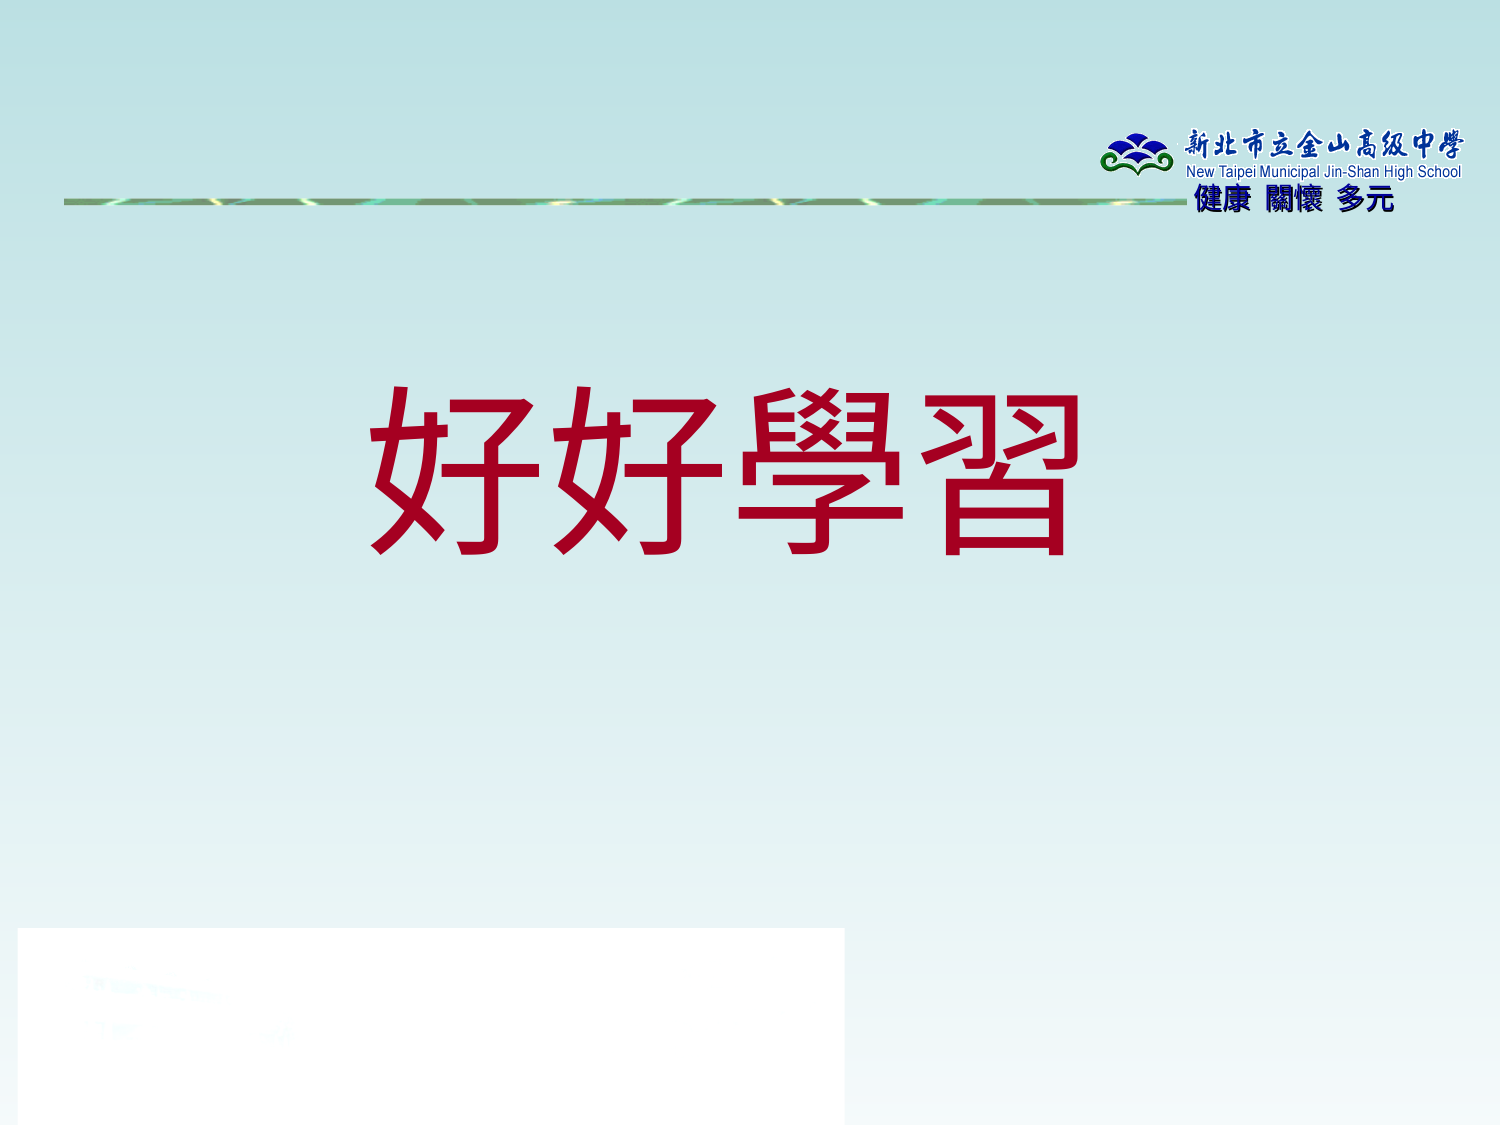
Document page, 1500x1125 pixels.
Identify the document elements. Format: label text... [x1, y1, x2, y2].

text_box 好好學習 [348, 350, 1317, 588]
